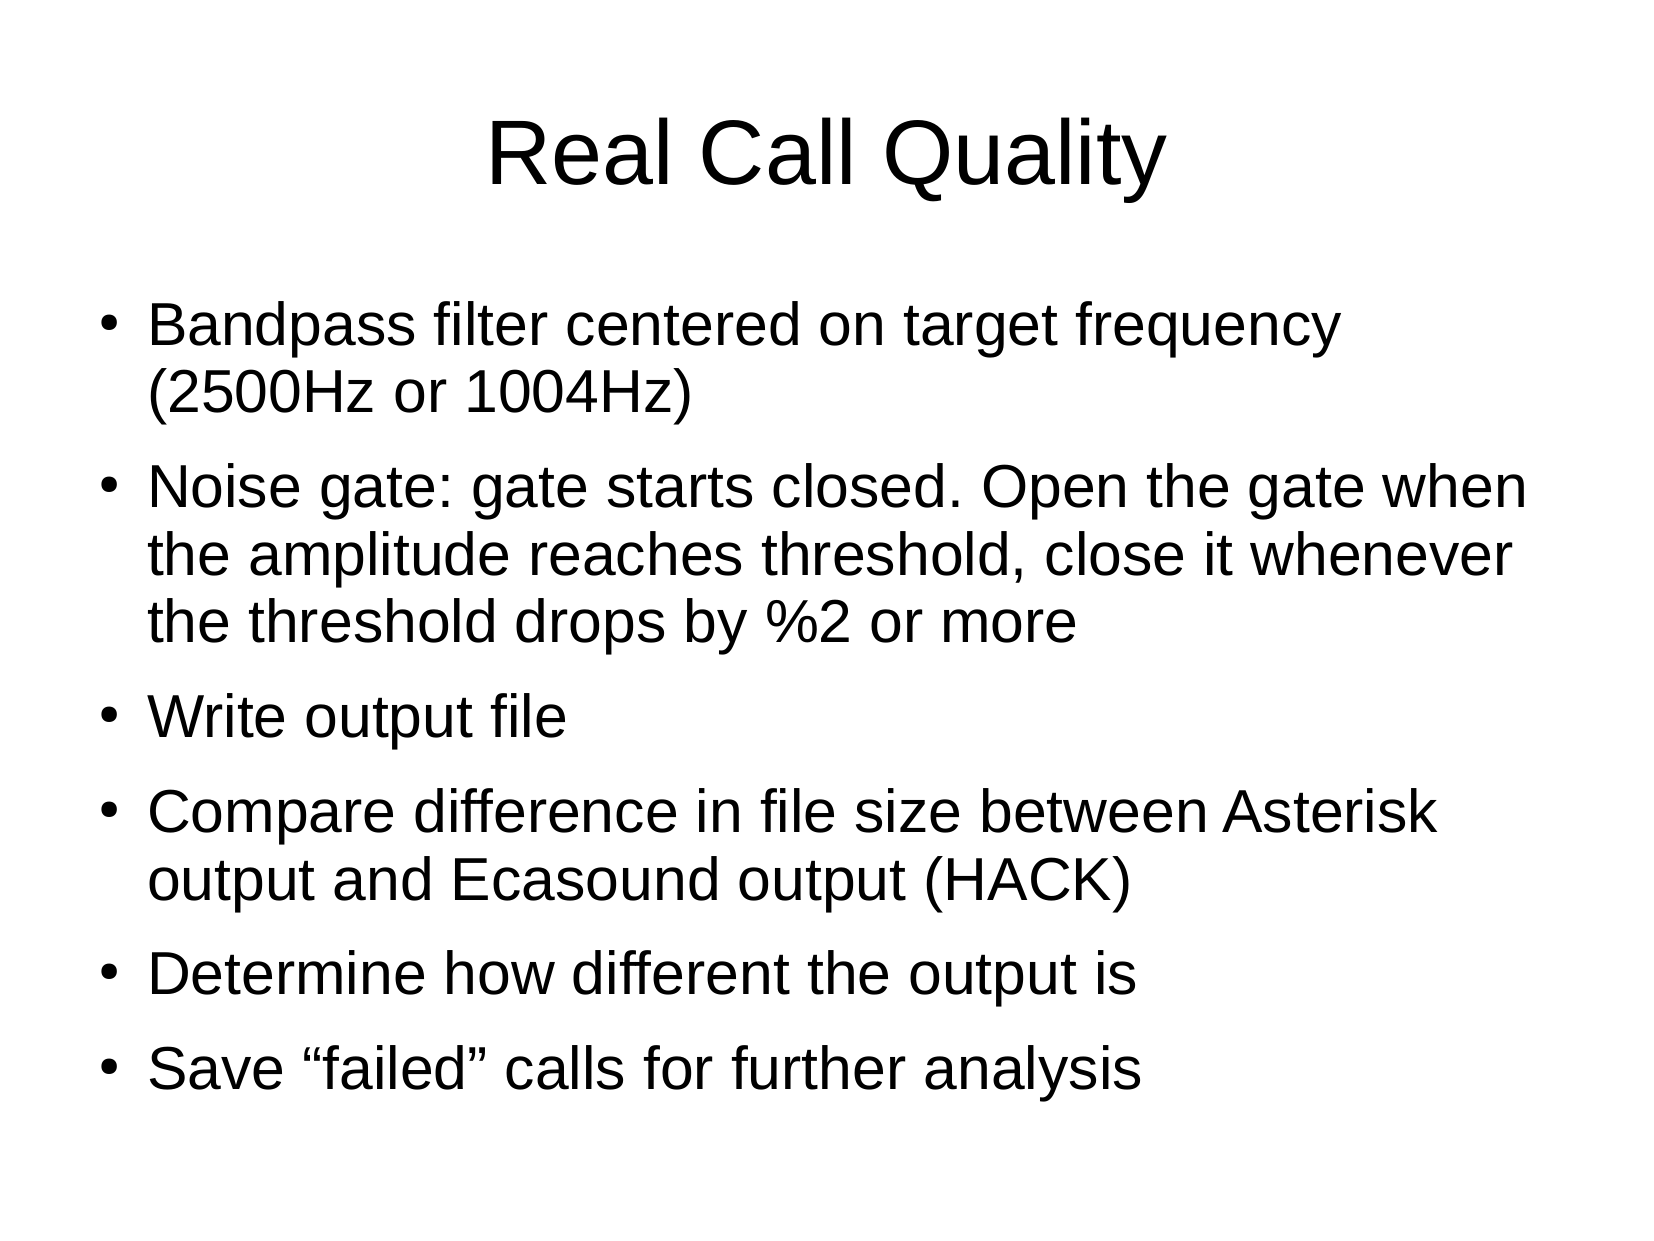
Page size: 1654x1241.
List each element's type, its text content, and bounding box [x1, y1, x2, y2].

title Real Call Quality [82, 49, 1571, 257]
list Bandpass filter centered on target frequency (2500Hz or 1004Hz) Noise gate: gate starts closed. Open the gate when the amplitude reaches threshold, close it whenever the threshold drops by %2 or more Write output file Compare difference in file size between Asterisk output and Ecasound output (HACK) Determine how different the output is Save “failed” calls for further analysis [82, 290, 1571, 1109]
